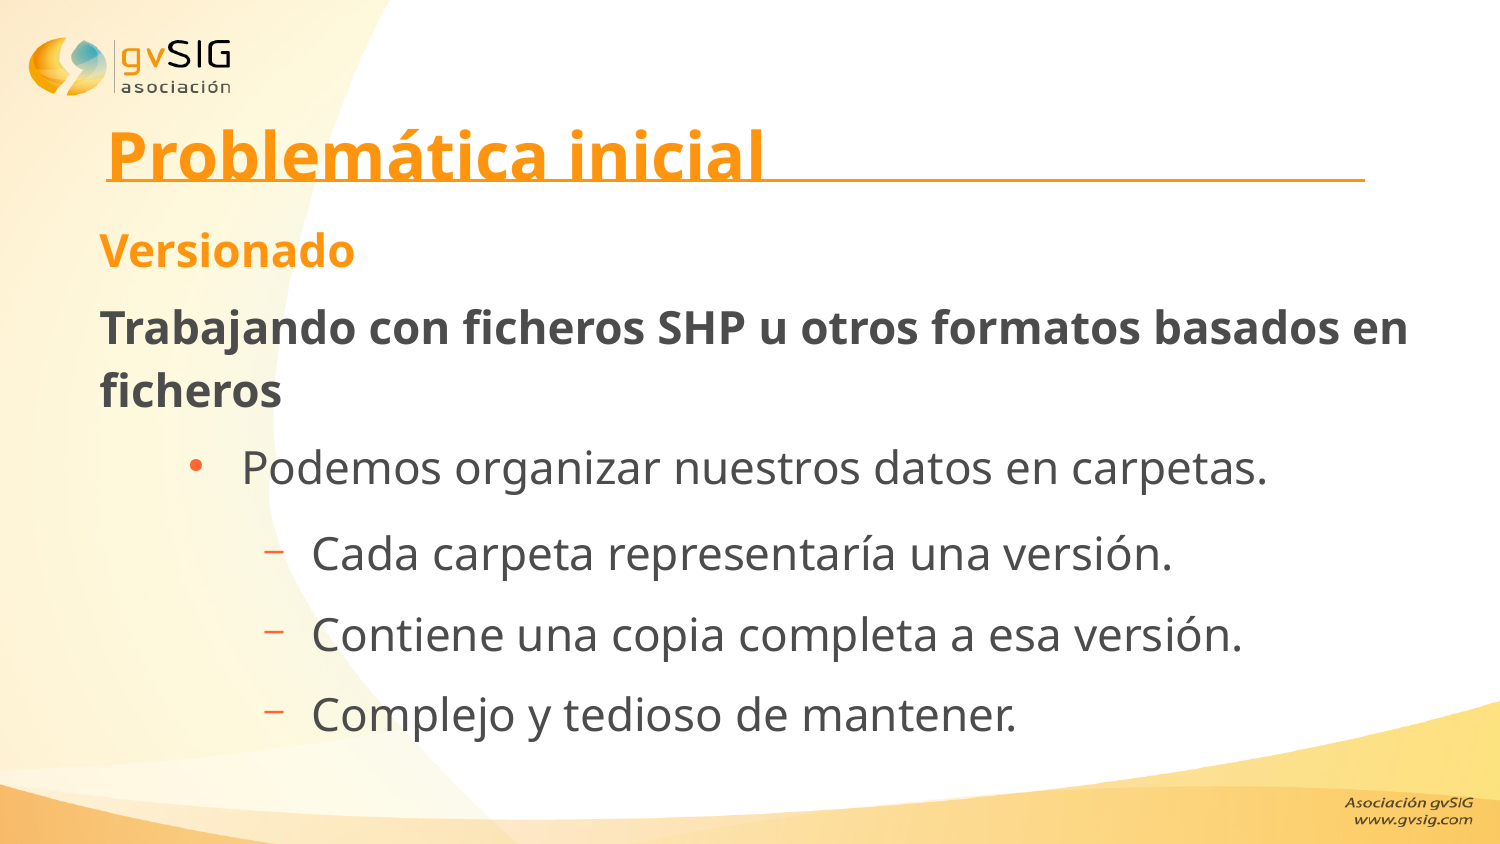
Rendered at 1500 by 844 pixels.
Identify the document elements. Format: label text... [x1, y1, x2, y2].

list Versionado Trabajando con ficheros SHP u otros formatos basados en ficheros Podemos organizar nuestros datos en carpetas. Cada carpeta representaría una versión. Contiene una copia completa a esa versión. Complejo y tedioso de mantener. [99, 218, 1418, 753]
picture [0, 0, 1500, 844]
title Problemática inicial [106, 115, 1457, 193]
